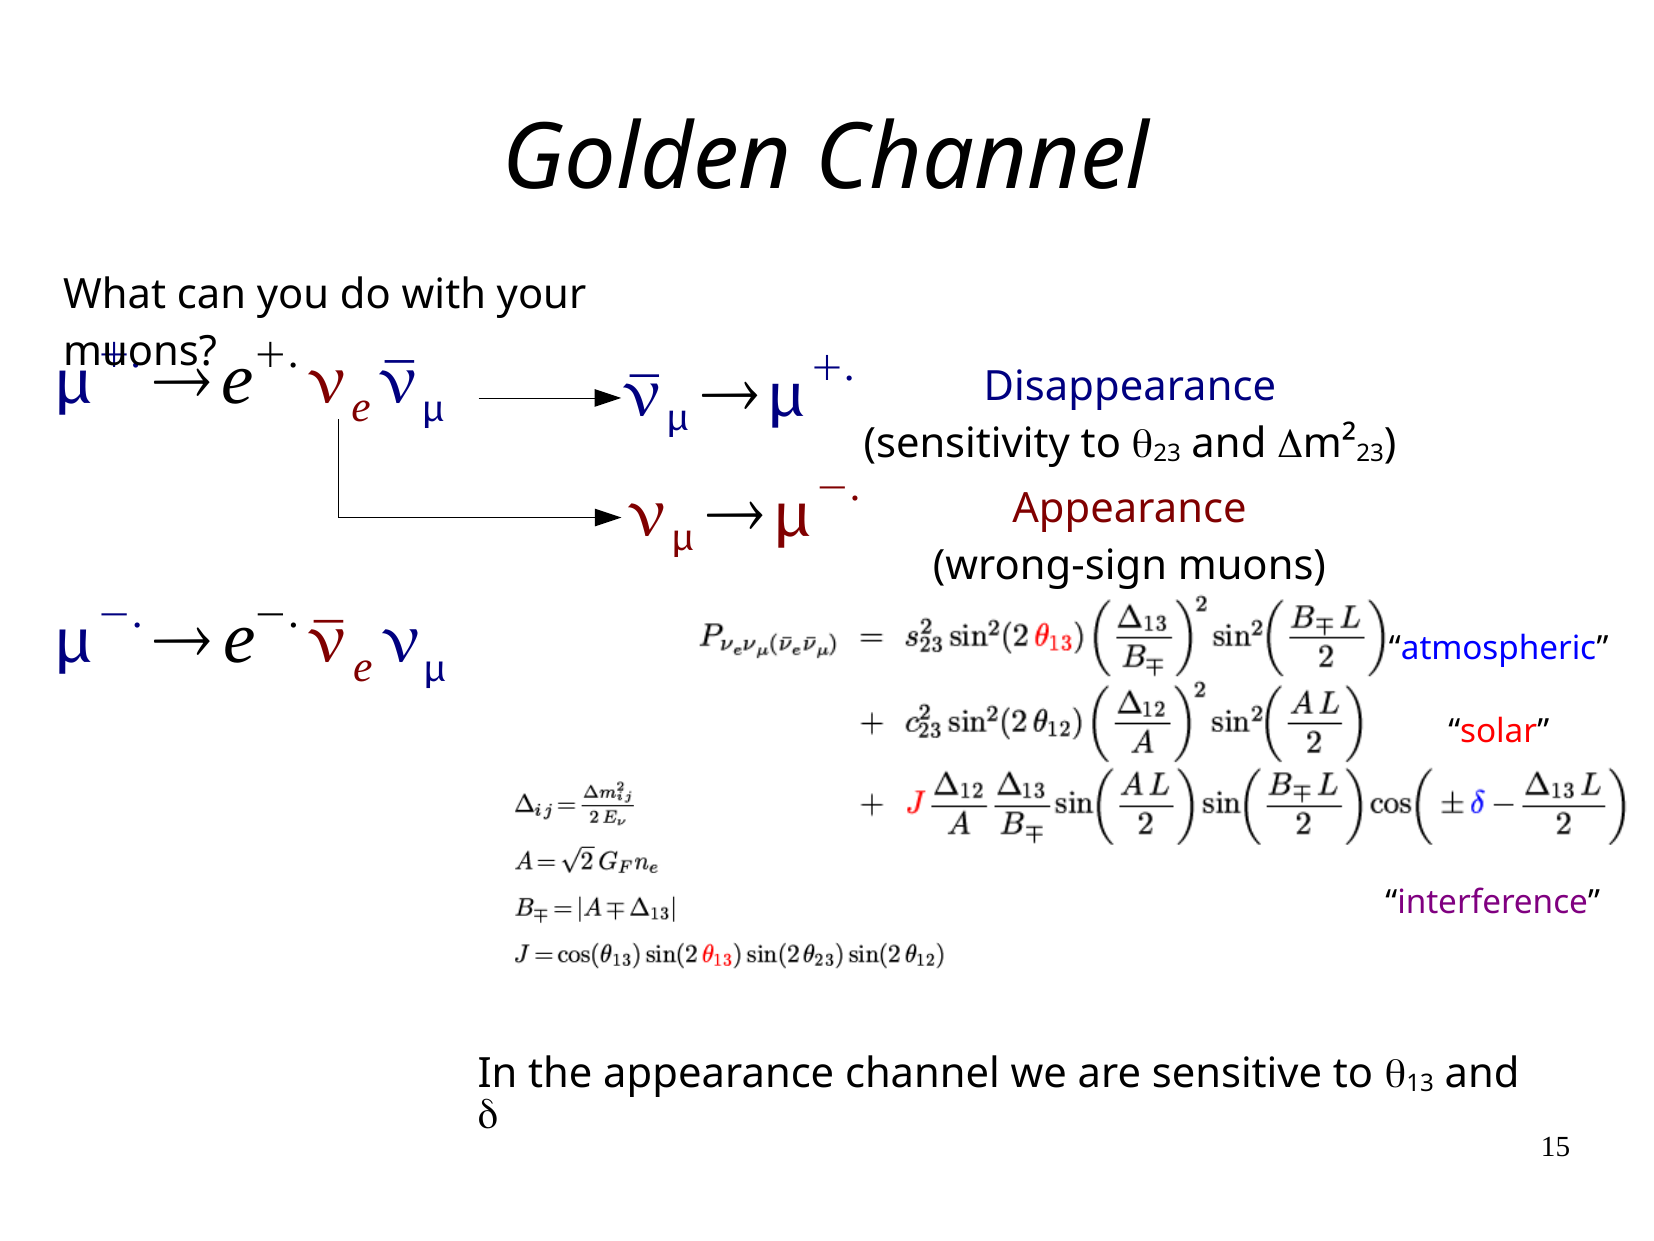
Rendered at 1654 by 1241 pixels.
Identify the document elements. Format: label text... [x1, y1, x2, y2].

text_box What can you do with your muons? [48, 256, 762, 322]
text_box “interference” [1361, 870, 1625, 926]
text_box “solar” [1367, 699, 1631, 755]
chart [616, 340, 861, 440]
text_box “atmospheric” [1367, 616, 1631, 672]
chart [48, 586, 457, 695]
text_box Appearance (wrong-sign muons) [918, 470, 1318, 585]
title Golden Channel [82, 49, 1571, 257]
picture [507, 586, 1631, 985]
chart [48, 326, 455, 434]
chart [621, 460, 867, 560]
text_box In the appearance channel we are sensitive to q13 and d [462, 1035, 1555, 1117]
text_box Disappearance (sensitivity to q23 and Dm²23) [848, 348, 1389, 480]
